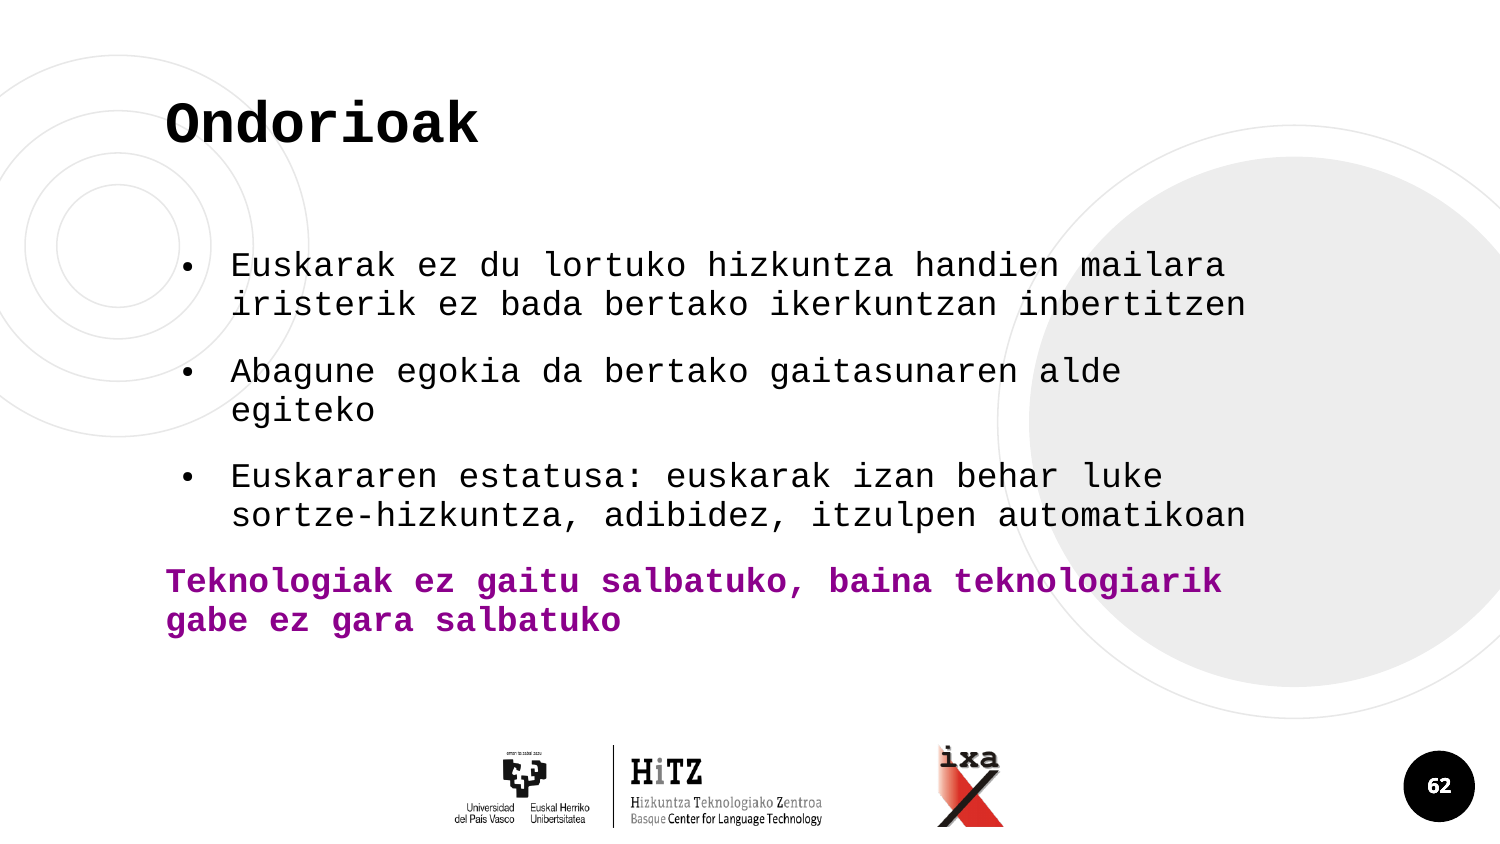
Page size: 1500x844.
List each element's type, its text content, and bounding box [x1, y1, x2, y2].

picture [937, 744, 1004, 827]
title Ondorioak [165, 70, 1312, 183]
list Euskarak ez du lortuko hizkuntza handien mailara iristerik ez bada bertako ikerkuntzan inbertitzen Abagune egokia da bertako gaitasunaren alde egiteko Euskararen estatusa: euskarak izan behar luke sortze-hizkuntza, adibidez, itzulpen automatikoan Teknologiak ez gaitu salbatuko, baina teknologiarik gabe ez gara salbatuko [165, 248, 1252, 709]
text_box <zenbakia> [1403, 750, 1476, 823]
picture [450, 745, 827, 828]
